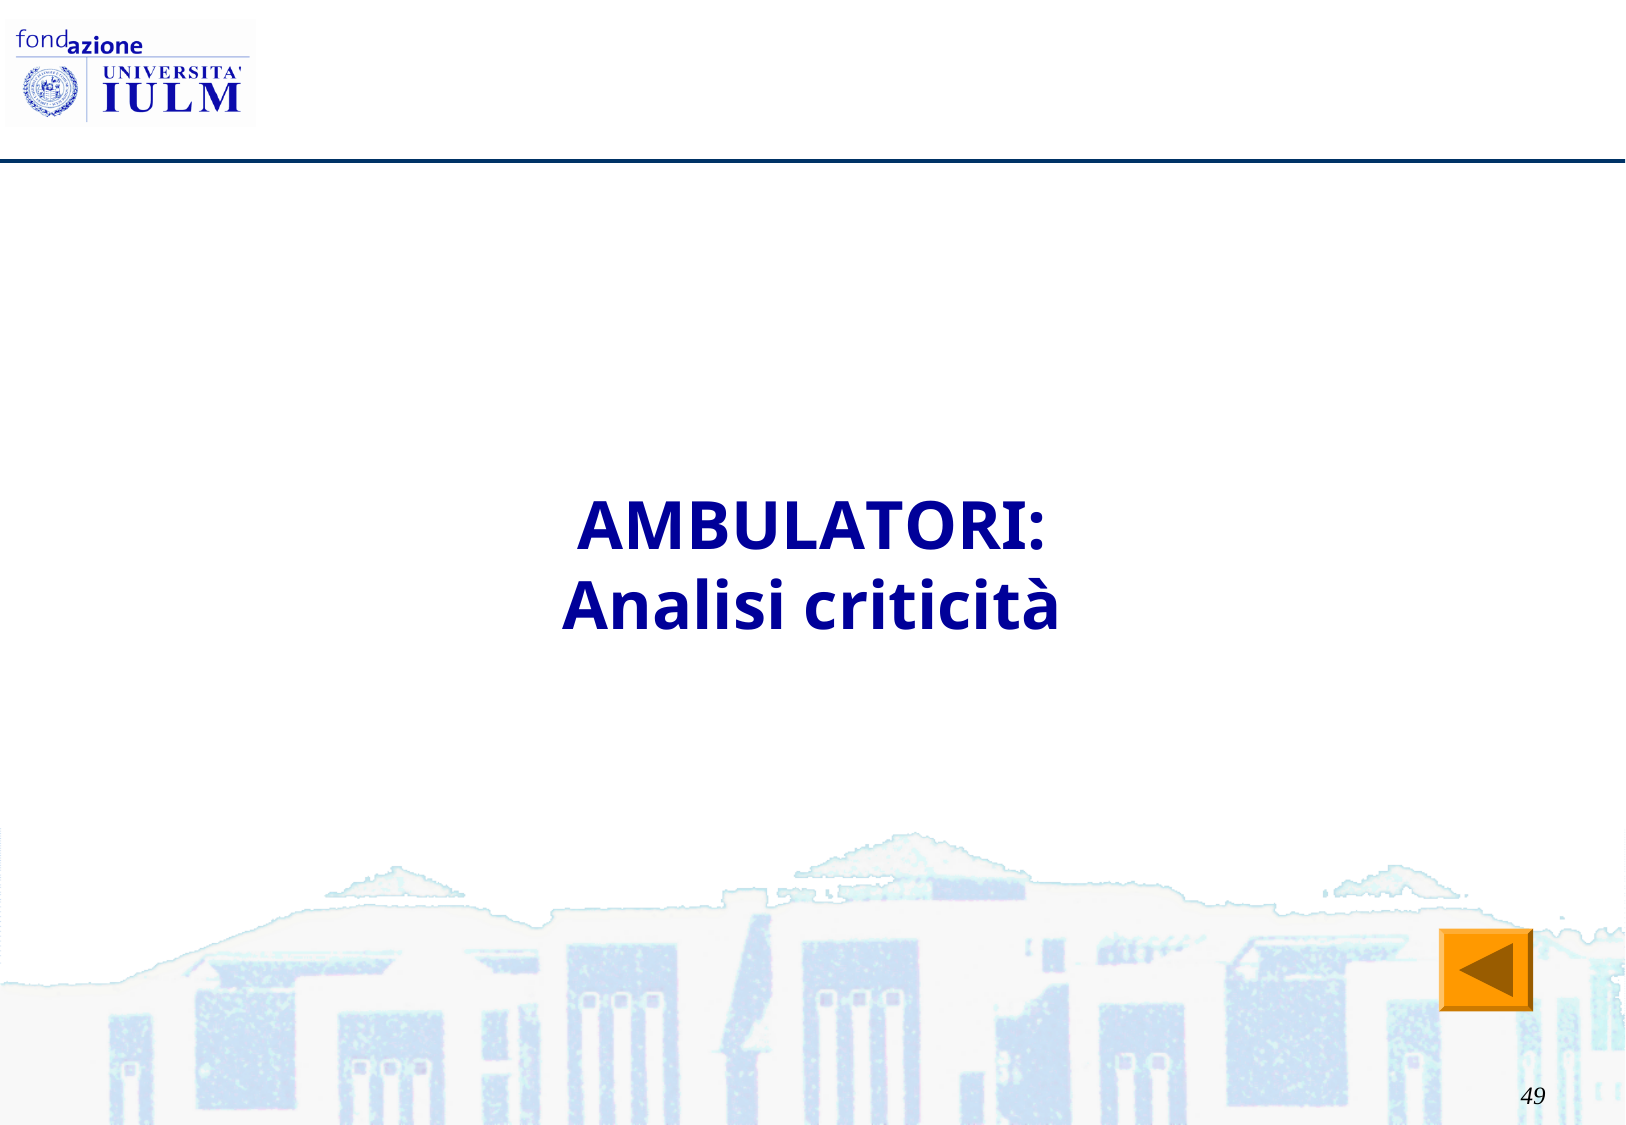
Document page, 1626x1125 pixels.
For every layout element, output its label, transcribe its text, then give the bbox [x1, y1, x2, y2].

picture [5, 19, 256, 127]
text_box [1440, 928, 1534, 1012]
text_box (valori medi, scala 1-7) [1438, 928, 1445, 1012]
text_box AMBULATORI: Analisi criticità [121, 469, 1504, 657]
